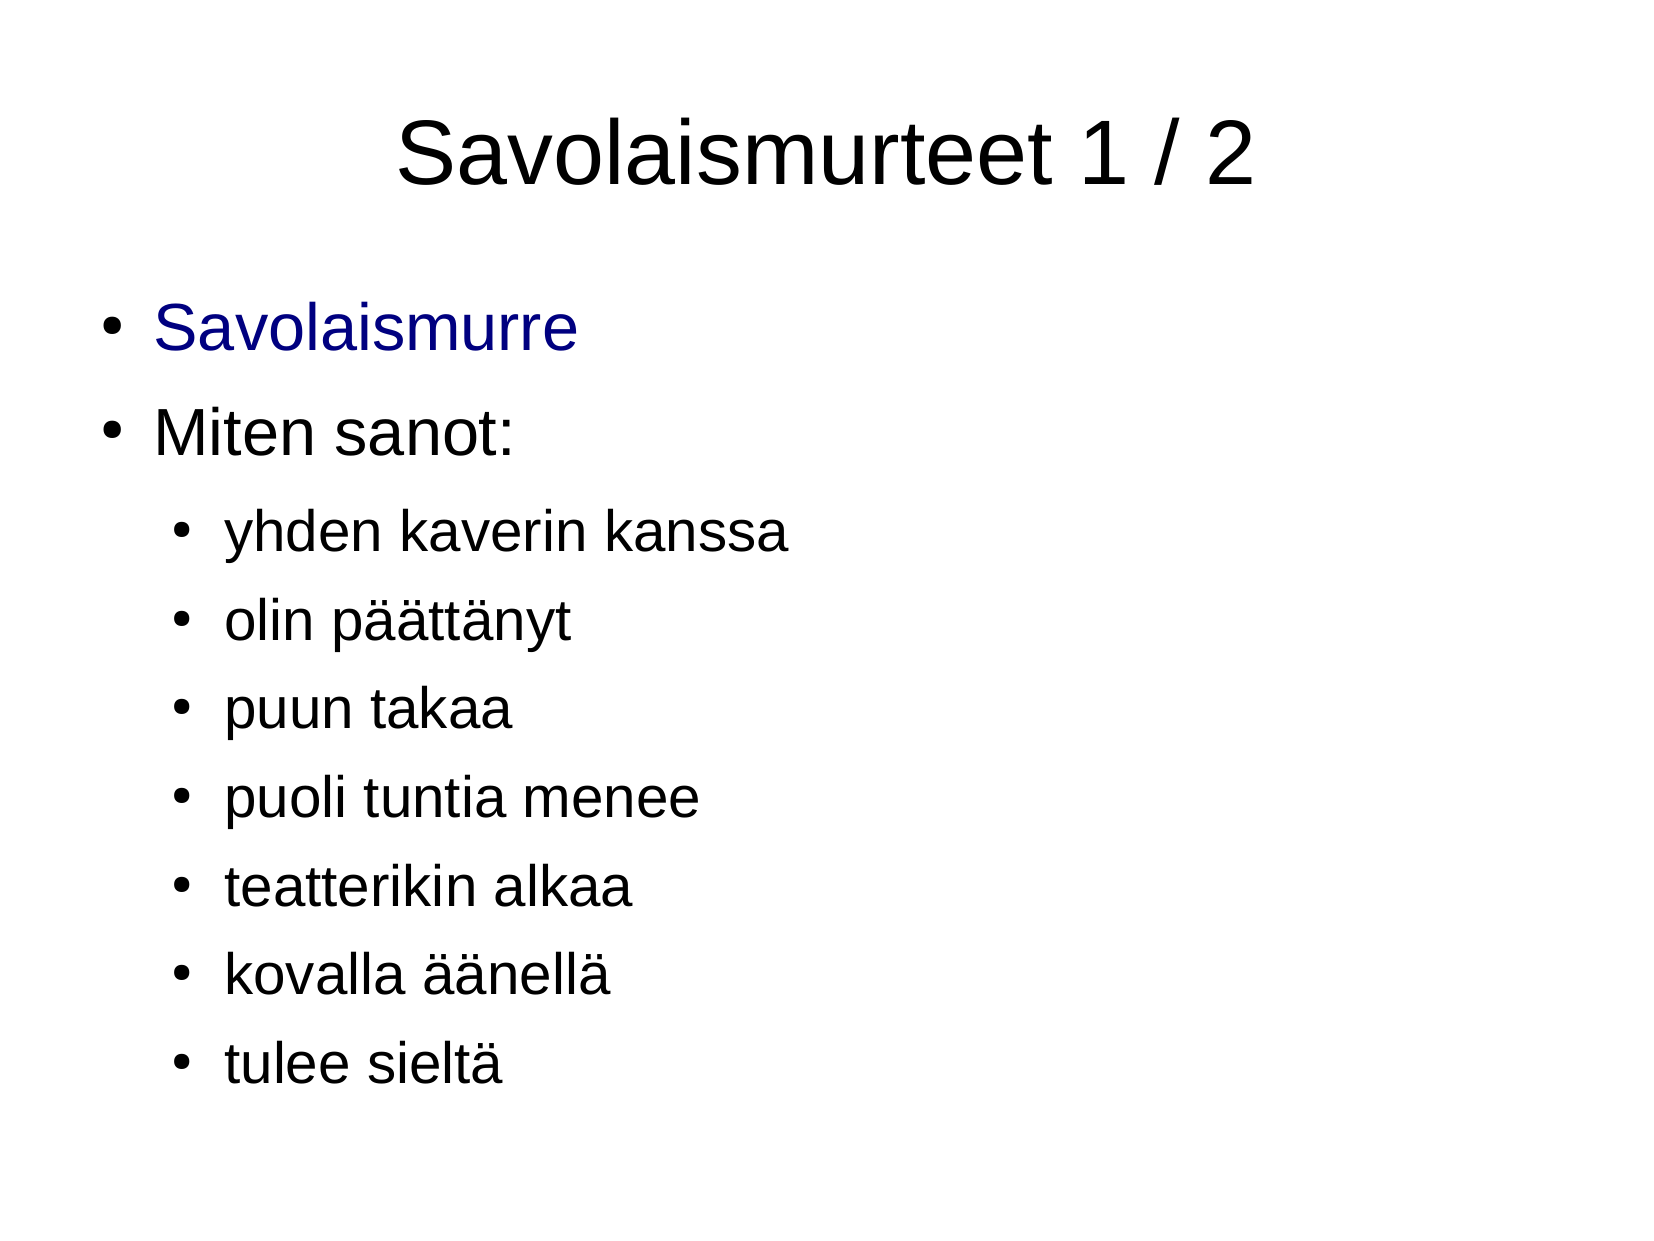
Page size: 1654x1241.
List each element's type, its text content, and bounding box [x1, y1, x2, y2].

title Savolaismurteet 1 / 2 [82, 56, 1571, 250]
list Savolaismurre Miten sanot: yhden kaverin kanssa olin päättänyt puun takaa puoli tuntia menee teatterikin alkaa kovalla äänellä tulee sieltä [82, 290, 1571, 1183]
